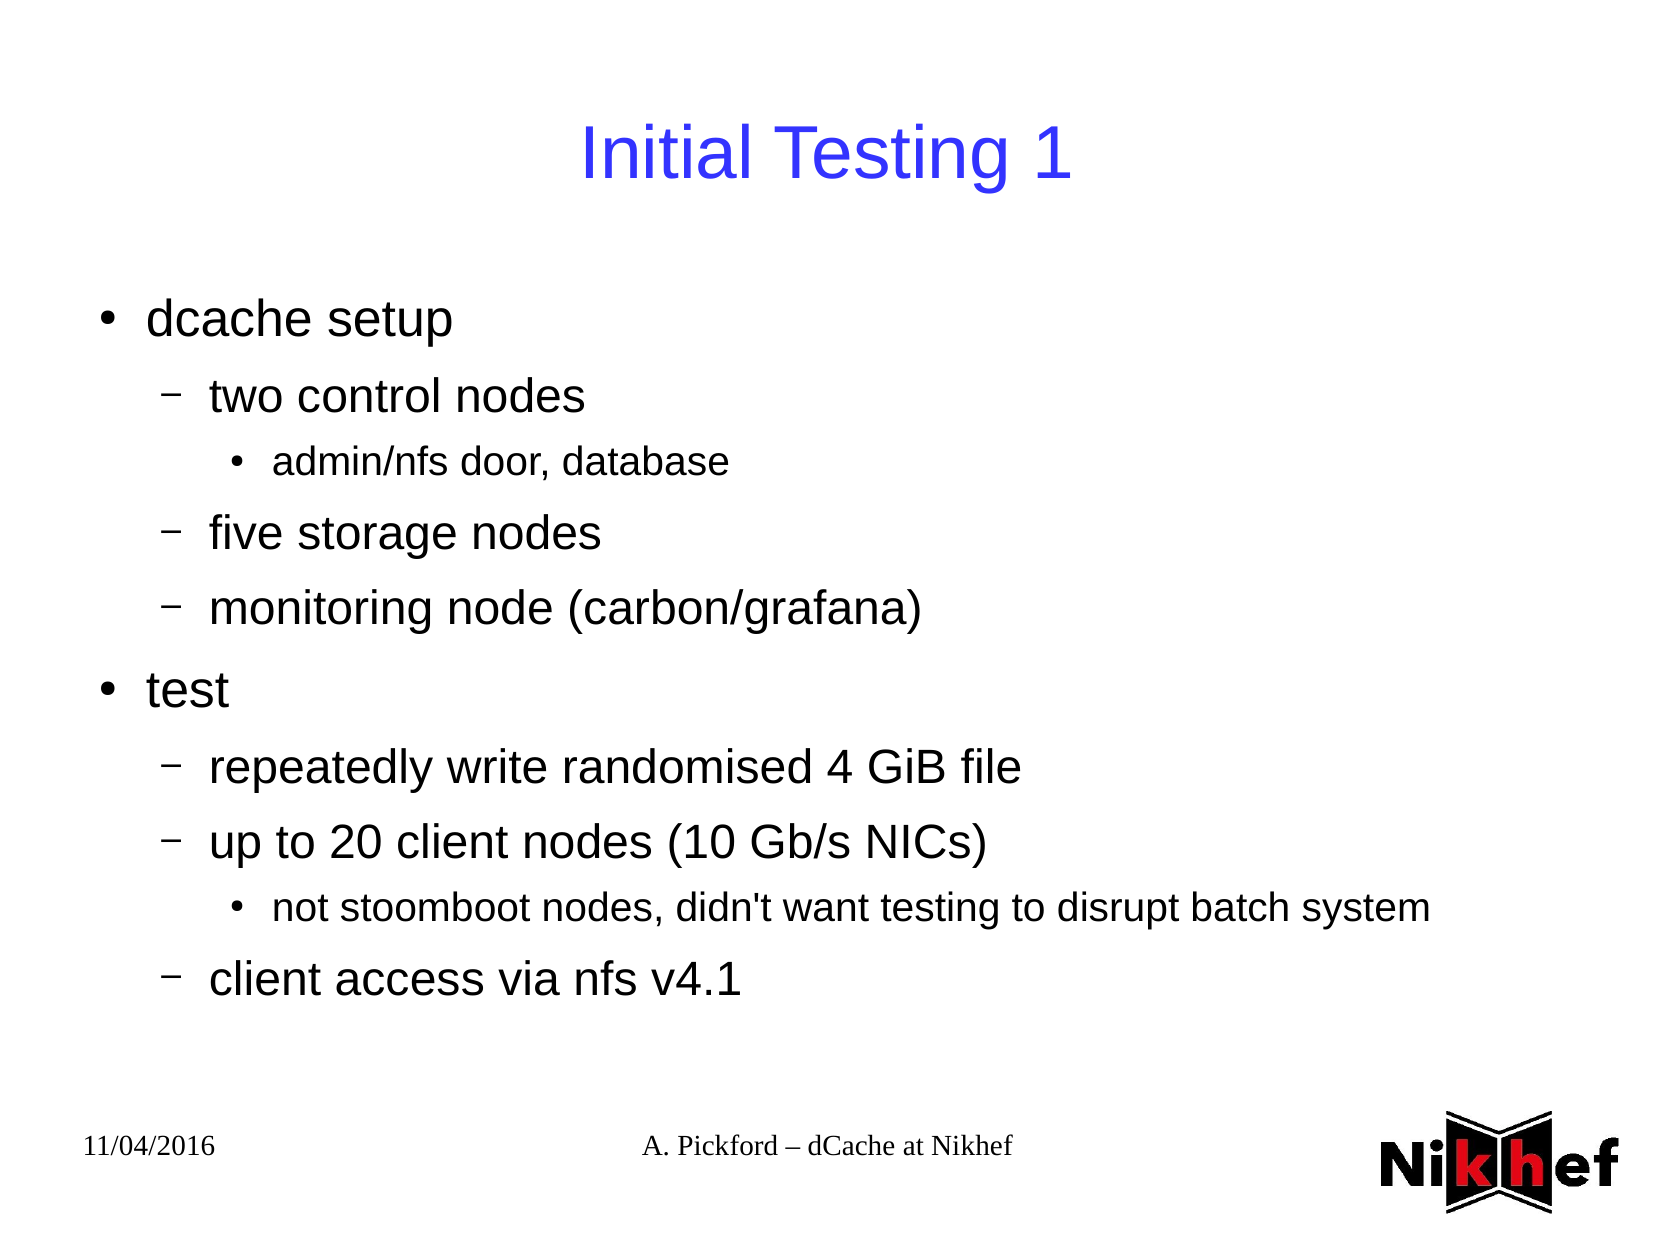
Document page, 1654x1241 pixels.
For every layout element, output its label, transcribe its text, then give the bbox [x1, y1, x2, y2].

list dcache setup two control nodes admin/nfs door, database five storage nodes monitoring node (carbon/grafana) test repeatedly write randomised 4 GiB file up to 20 client nodes (10 Gb/s NICs) not stoomboot nodes, didn't want testing to disrupt batch system client access via nfs v4.1 [82, 290, 1571, 1010]
title Initial Testing 1 [82, 49, 1571, 257]
picture [1381, 1110, 1619, 1214]
